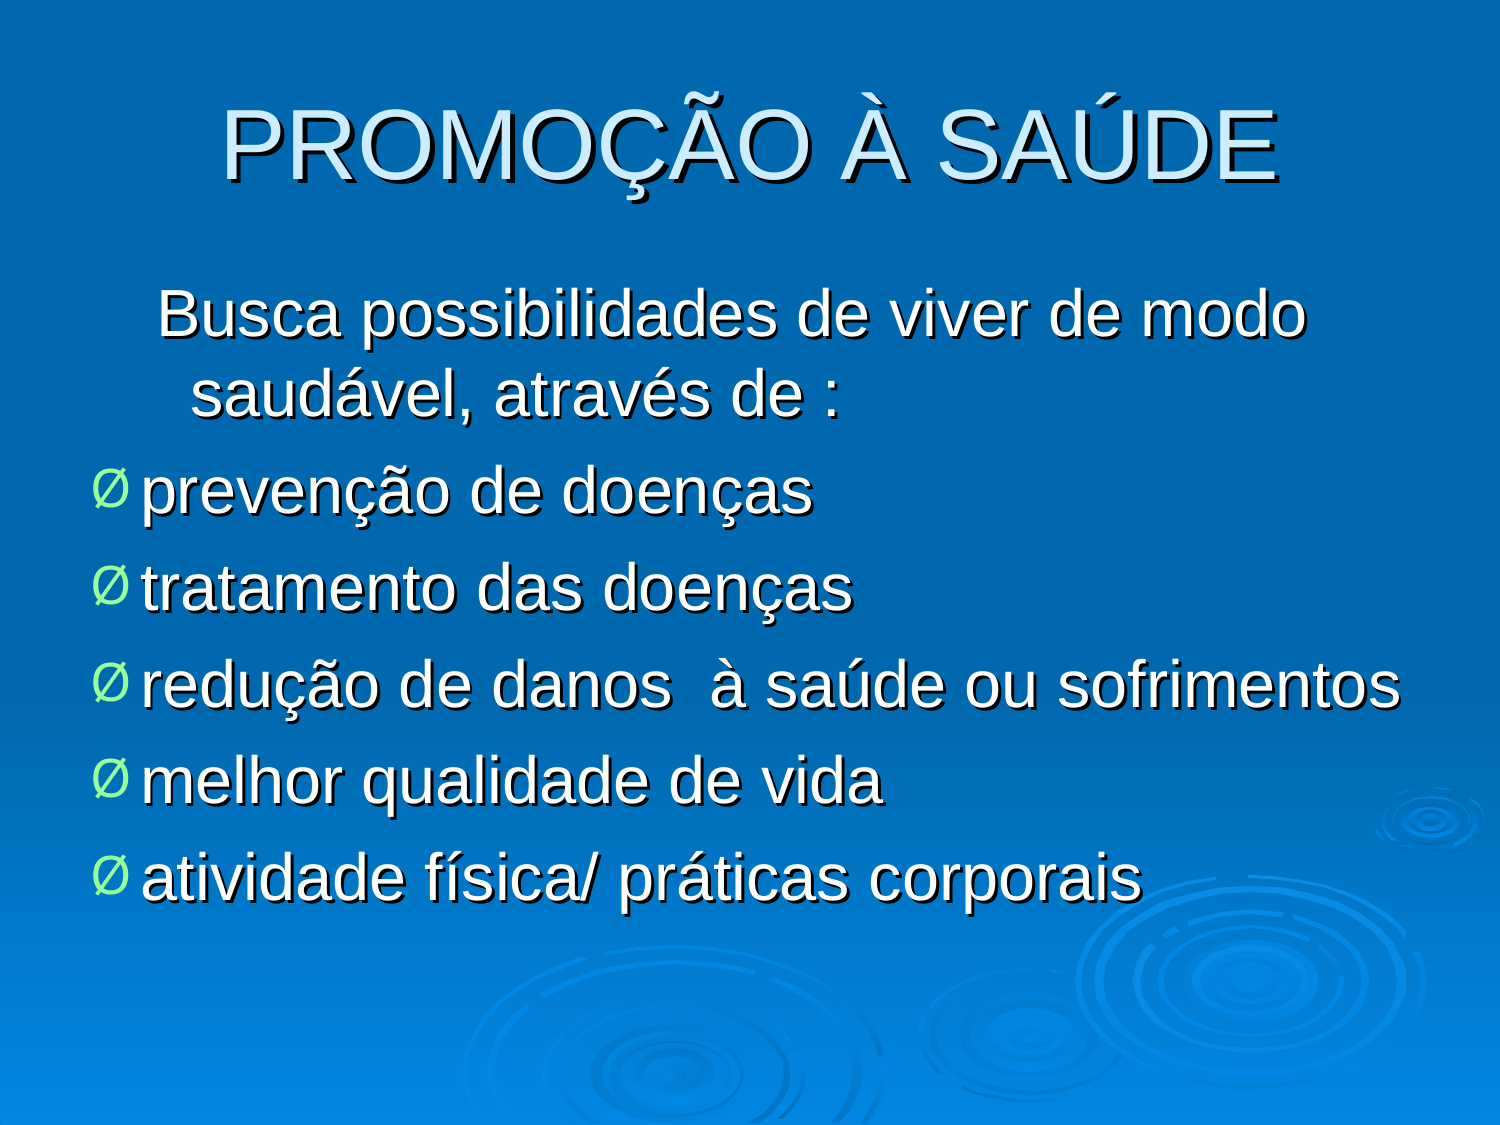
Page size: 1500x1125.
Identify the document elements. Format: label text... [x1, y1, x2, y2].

list Busca possibilidades de viver de modo saudável, através de : prevenção de doenças tratamento das doenças redução de danos à saúde ou sofrimentos melhor qualidade de vida atividade física/ práticas corporais [75, 262, 1426, 1005]
title PROMOÇÃO À SAÚDE [75, 45, 1426, 233]
